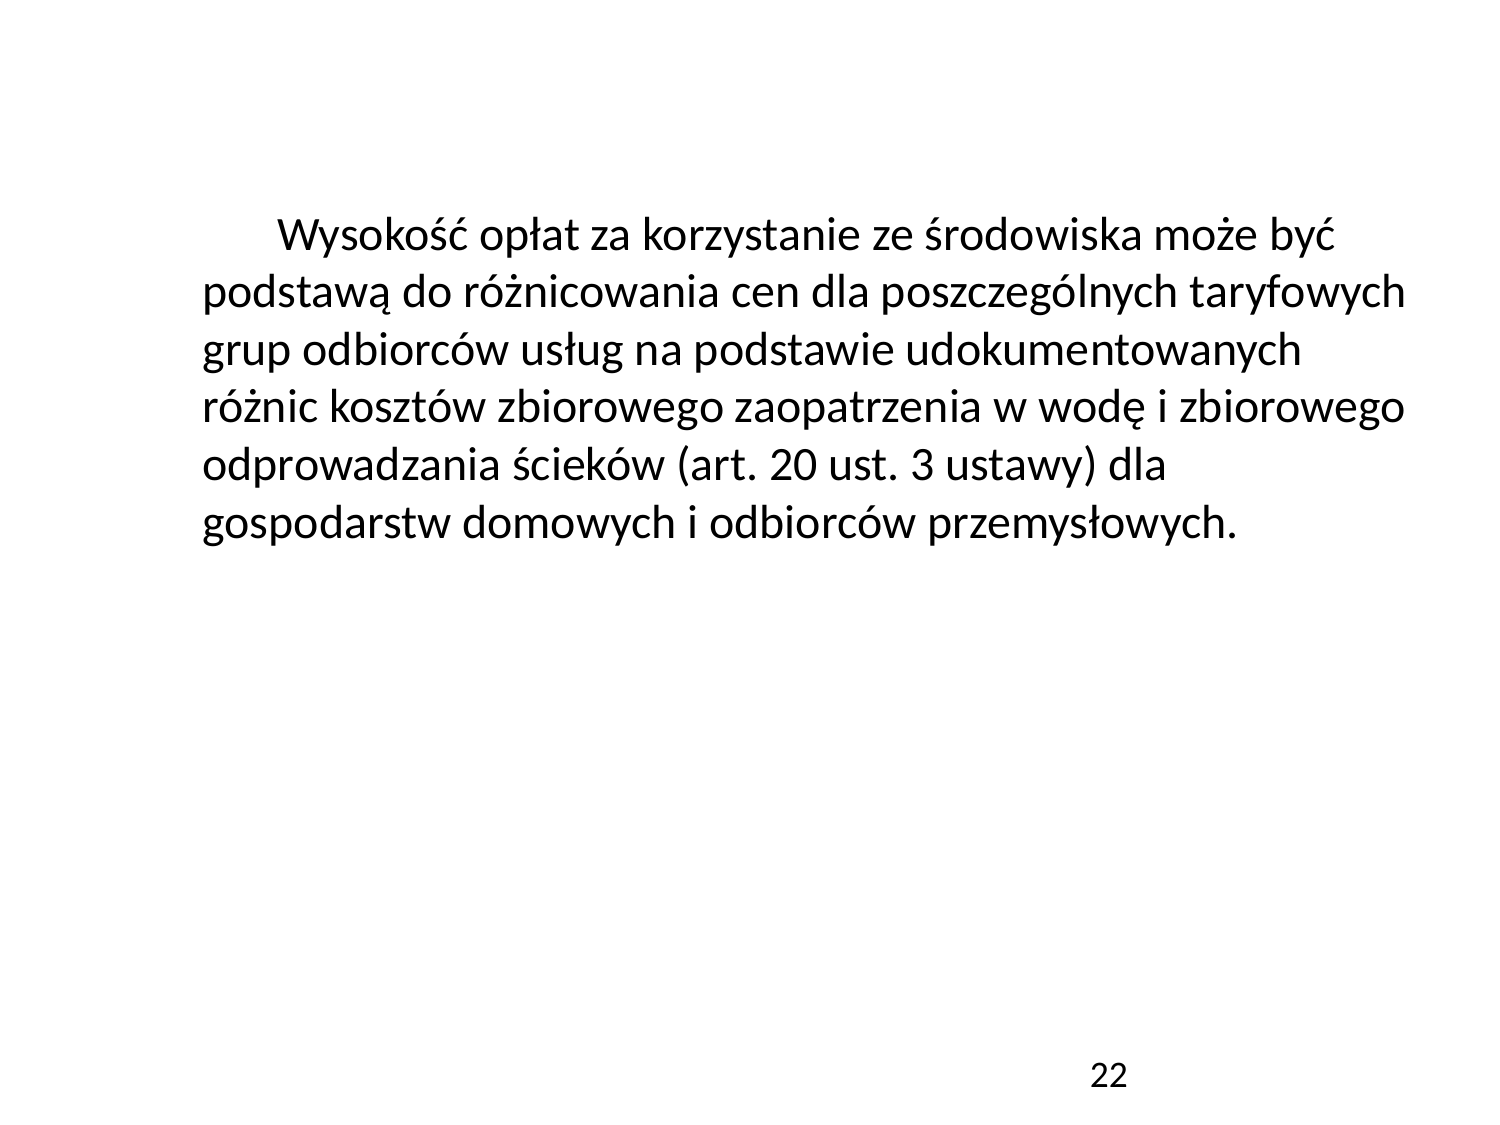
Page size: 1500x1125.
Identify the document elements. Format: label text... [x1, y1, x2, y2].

text_box 18 [1074, 1042, 1426, 1103]
list Wysokość opłat za korzystanie ze środowiska może być podstawą do różnicowania cen dla poszczególnych taryfowych grup odbiorców usług na podstawie udokumentowanych różnic kosztów zbiorowego zaopatrzenia w wodę i zbiorowego odprowadzania ścieków (art. 20 ust. 3 ustawy) dla gospodarstw domowych i odbiorców przemysłowych. [75, 54, 1426, 1005]
